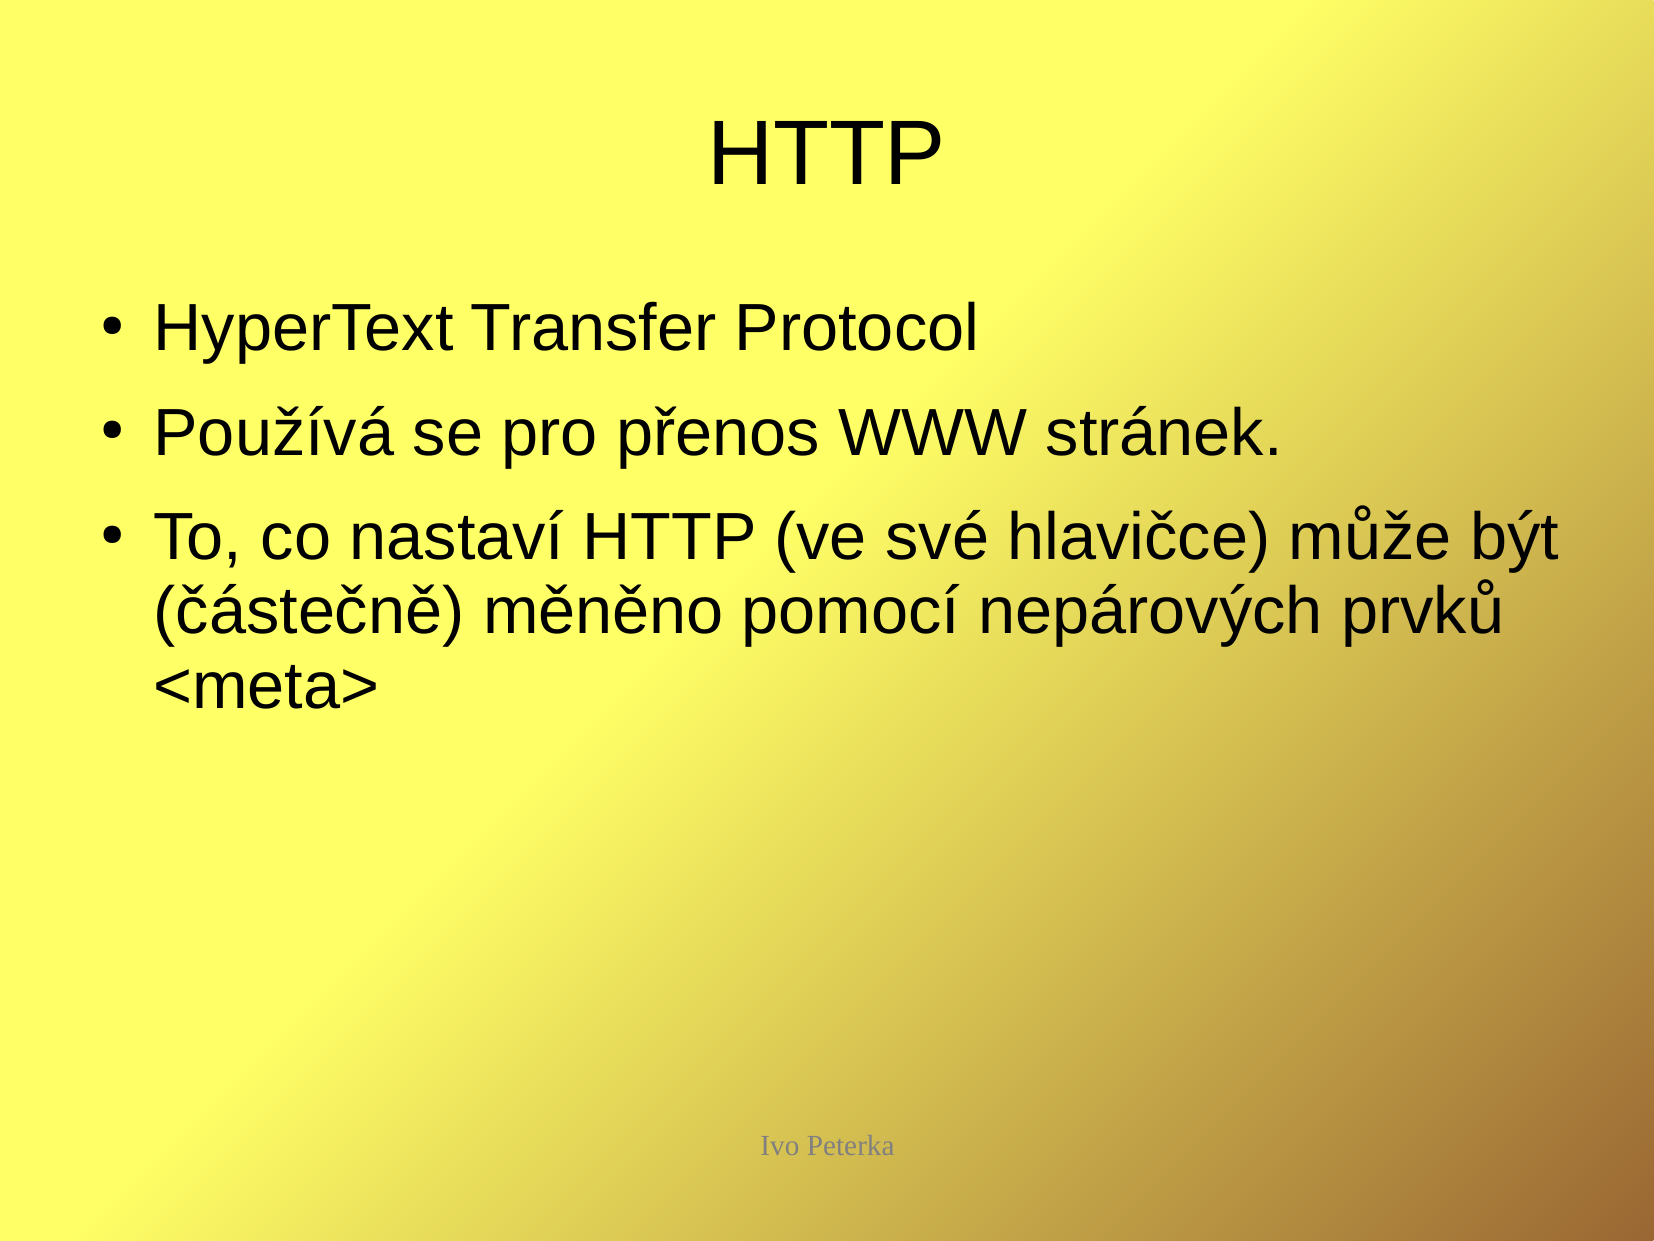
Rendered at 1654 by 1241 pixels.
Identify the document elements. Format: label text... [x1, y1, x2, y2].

list HyperText Transfer Protocol Používá se pro přenos WWW stránek. To, co nastaví HTTP (ve své hlavičce) může být (částečně) měněno pomocí nepárových prvků <meta> [82, 290, 1571, 1109]
title HTTP [82, 49, 1571, 257]
